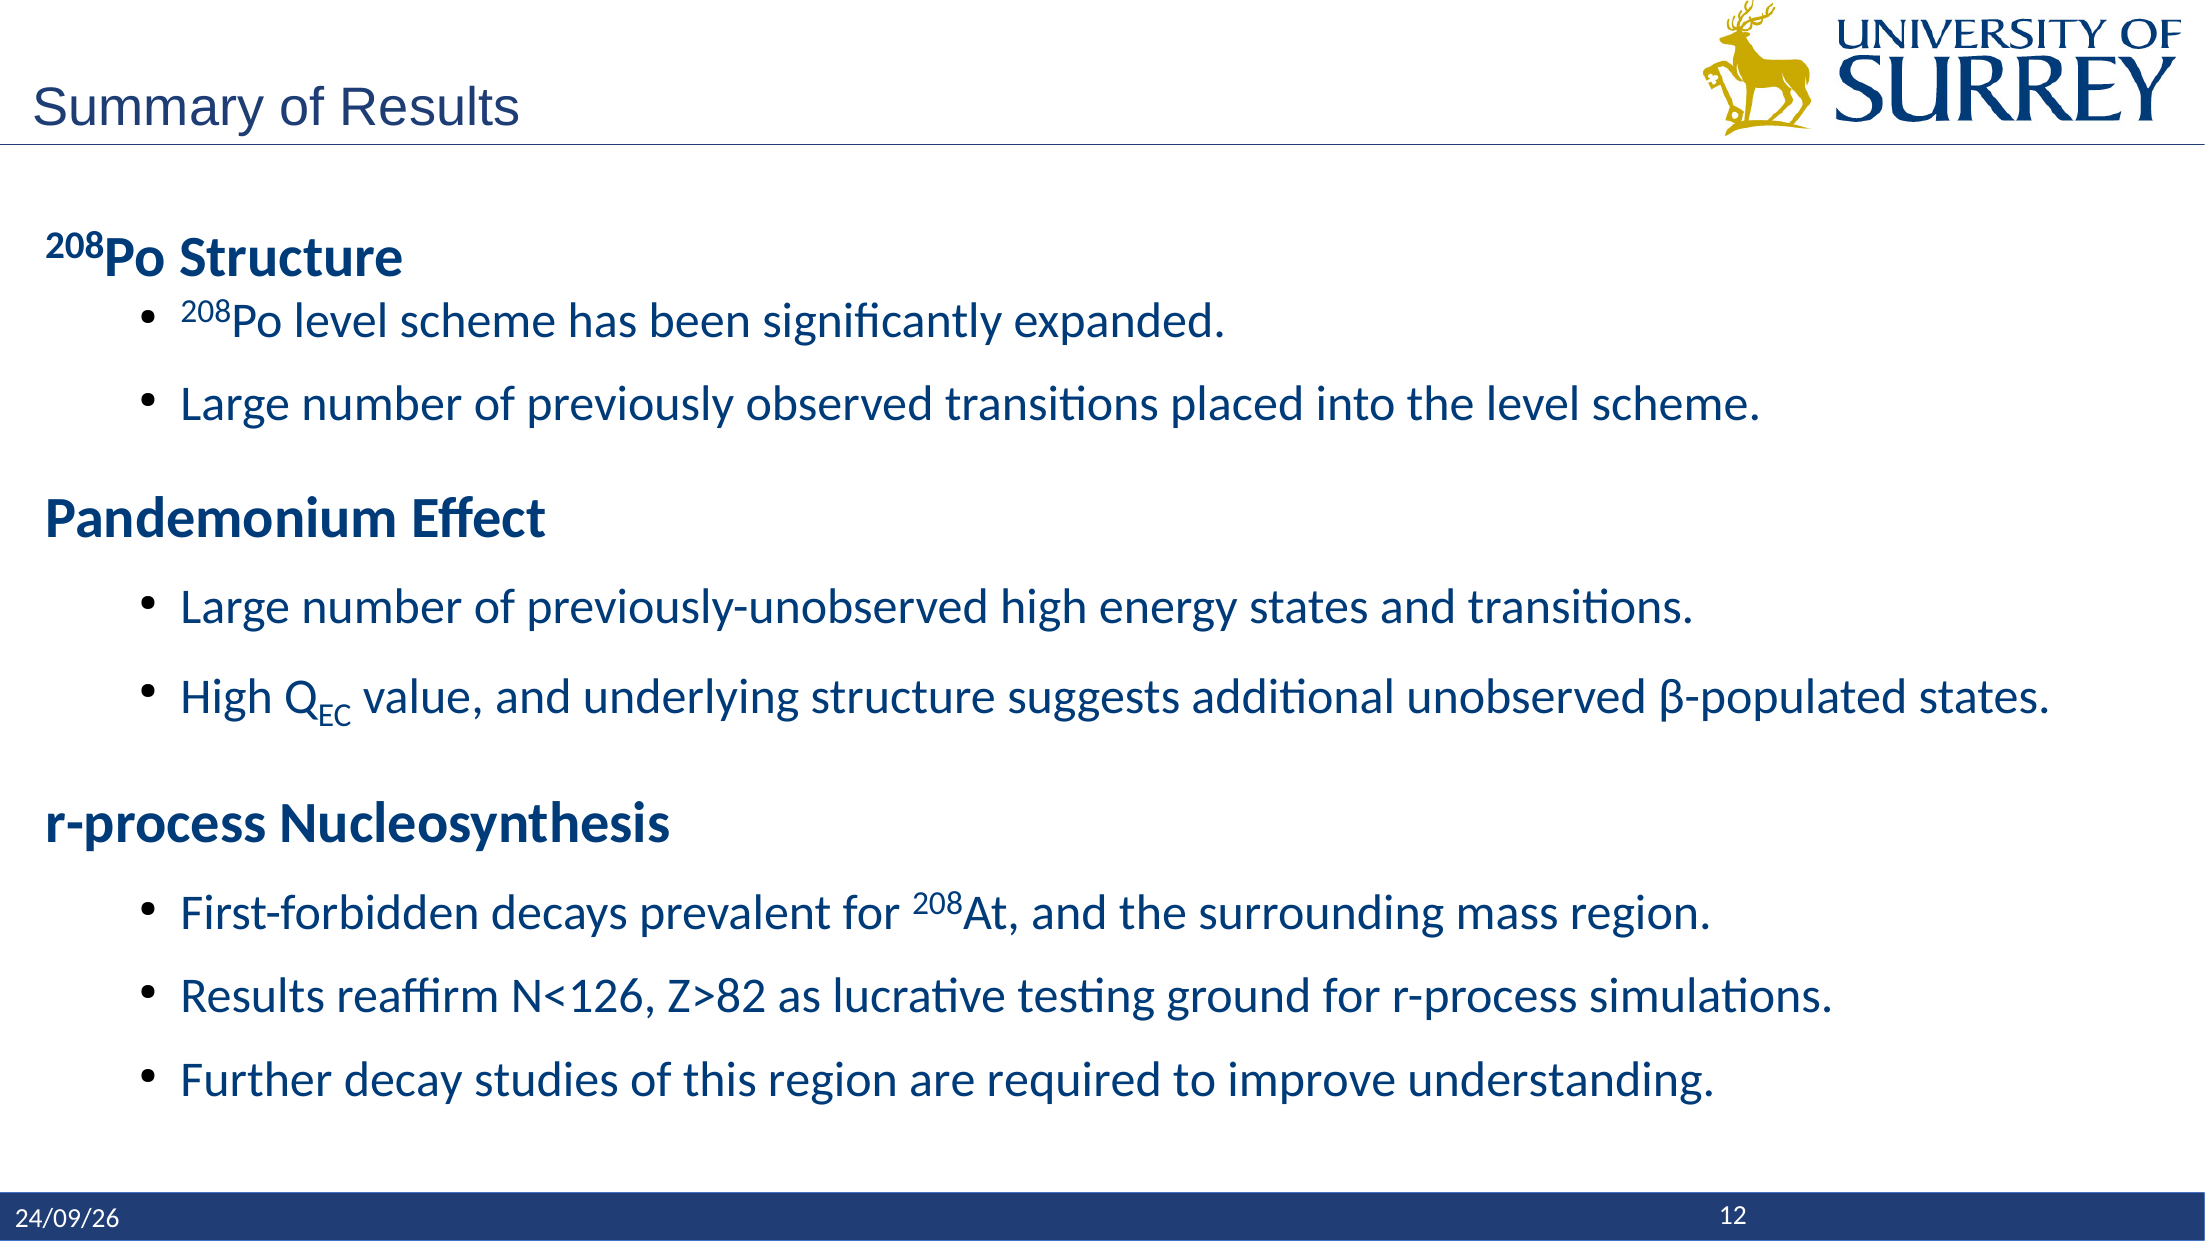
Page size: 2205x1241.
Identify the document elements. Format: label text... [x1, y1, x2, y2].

text_box [1703, 1180, 2200, 1241]
text_box r-process Nucleosynthesis [30, 776, 735, 863]
text_box Pandemonium Effect [30, 471, 735, 558]
text_box Summary of Results [17, 68, 540, 147]
text_box 23/11/2020 [0, 1183, 496, 1241]
text_box 208Po Structure [30, 210, 517, 296]
text_box Large number of previously-unobserved high energy states and transitions. High QEC value, and underlying structure suggests additional unobserved β-populated states. [139, 580, 2175, 747]
text_box First-forbidden decays prevalent for 208At, and the surrounding mass region. Results reaffirm N<126, Z>82 as lucrative testing ground for r-process simulations. Further decay studies of this region are required to improve understanding. [139, 886, 2175, 1154]
list 208Po level scheme has been significantly expanded. Large number of previously observed transitions placed into the level scheme. [139, 293, 2175, 580]
